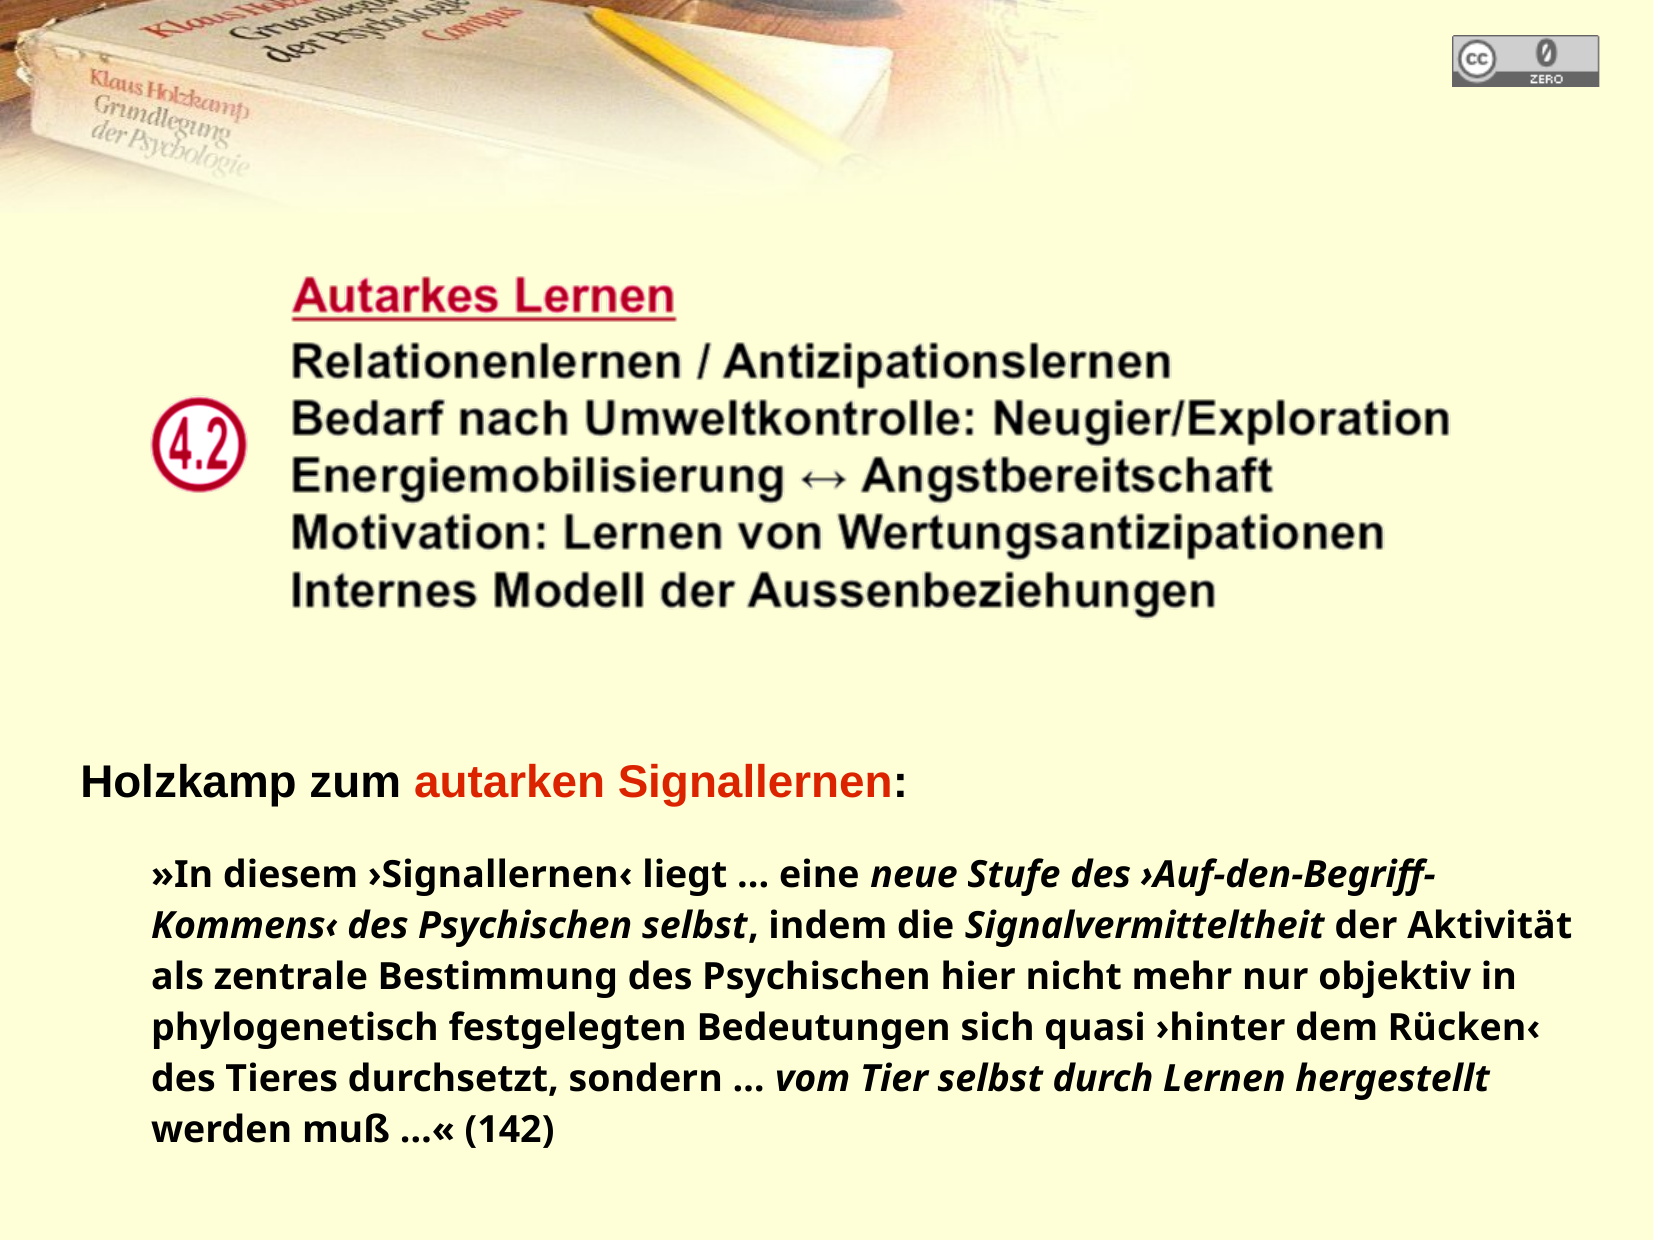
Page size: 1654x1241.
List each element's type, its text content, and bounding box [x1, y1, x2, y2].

picture [0, 0, 1156, 213]
picture [1452, 35, 1600, 87]
list Holzkamp zum autarken Signallernen: »In diesem ›Signallernen‹ liegt ... eine neue Stufe des ›Auf-den-Begriff-Kommens‹ des Psychischen selbst, indem die Signalvermitteltheit der Aktivität als zentrale Bestimmung des Psychischen hier nicht mehr nur objektiv in phylogenetisch festgelegten Bedeutungen sich quasi ›hinter dem Rücken‹ des Tieres durchsetzt, sondern … vom Tier selbst durch Lernen hergestellt werden muß …« (142) [80, 755, 1607, 1193]
picture [135, 265, 1554, 626]
